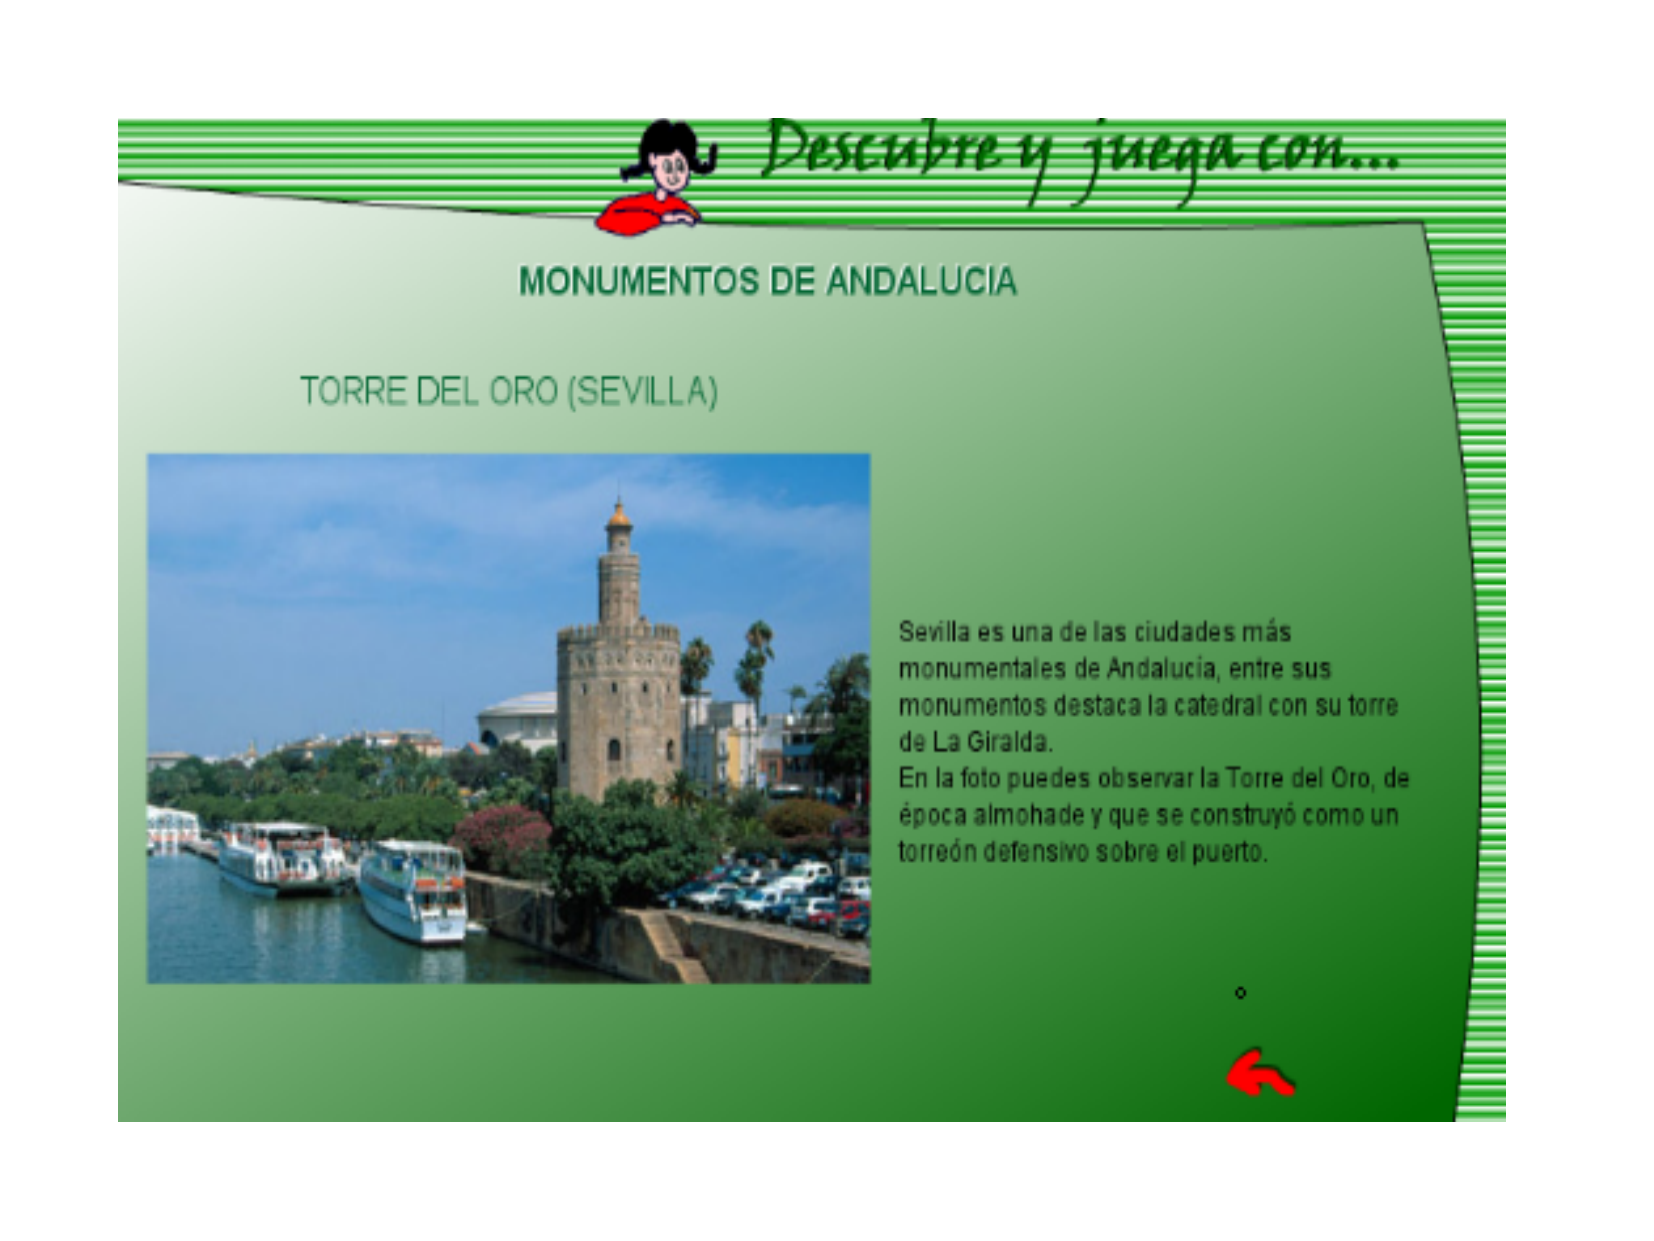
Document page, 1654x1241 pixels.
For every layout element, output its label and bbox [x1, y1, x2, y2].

picture [118, 118, 1506, 1123]
